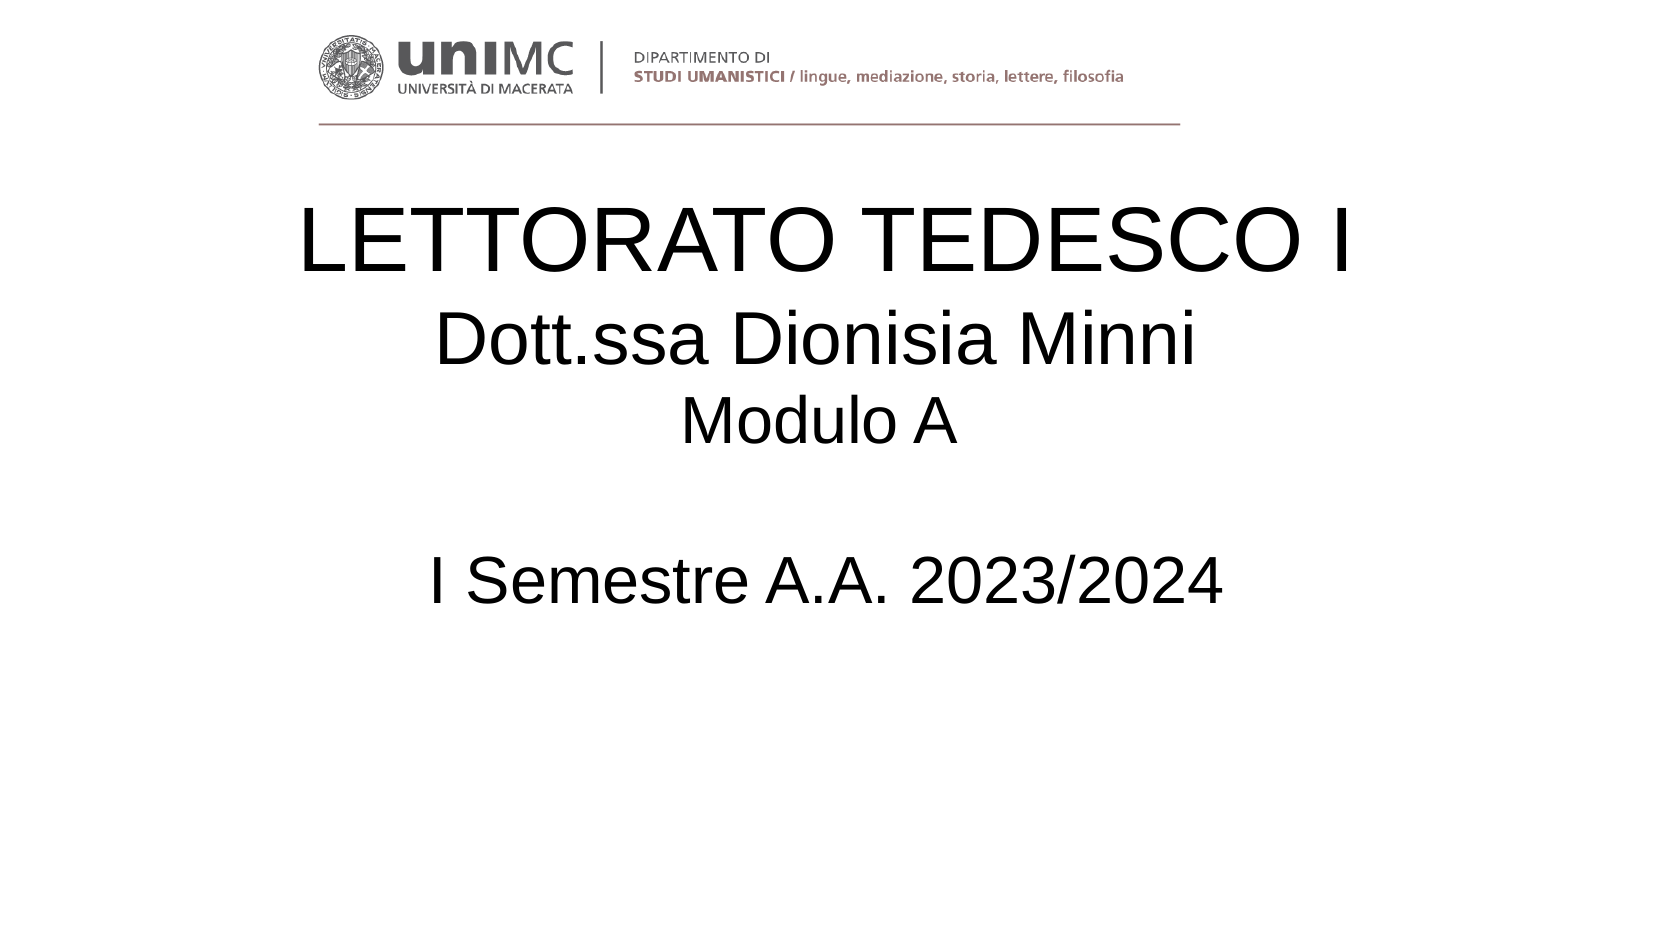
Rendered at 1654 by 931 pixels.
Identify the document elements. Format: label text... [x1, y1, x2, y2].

picture [317, 35, 1183, 126]
subtitle Modulo A I Semestre A.A. 2023/2024 [82, 147, 1571, 687]
title LETTORATO TEDESCO I Dott.ssa Dionisia Minni [82, 0, 1571, 147]
